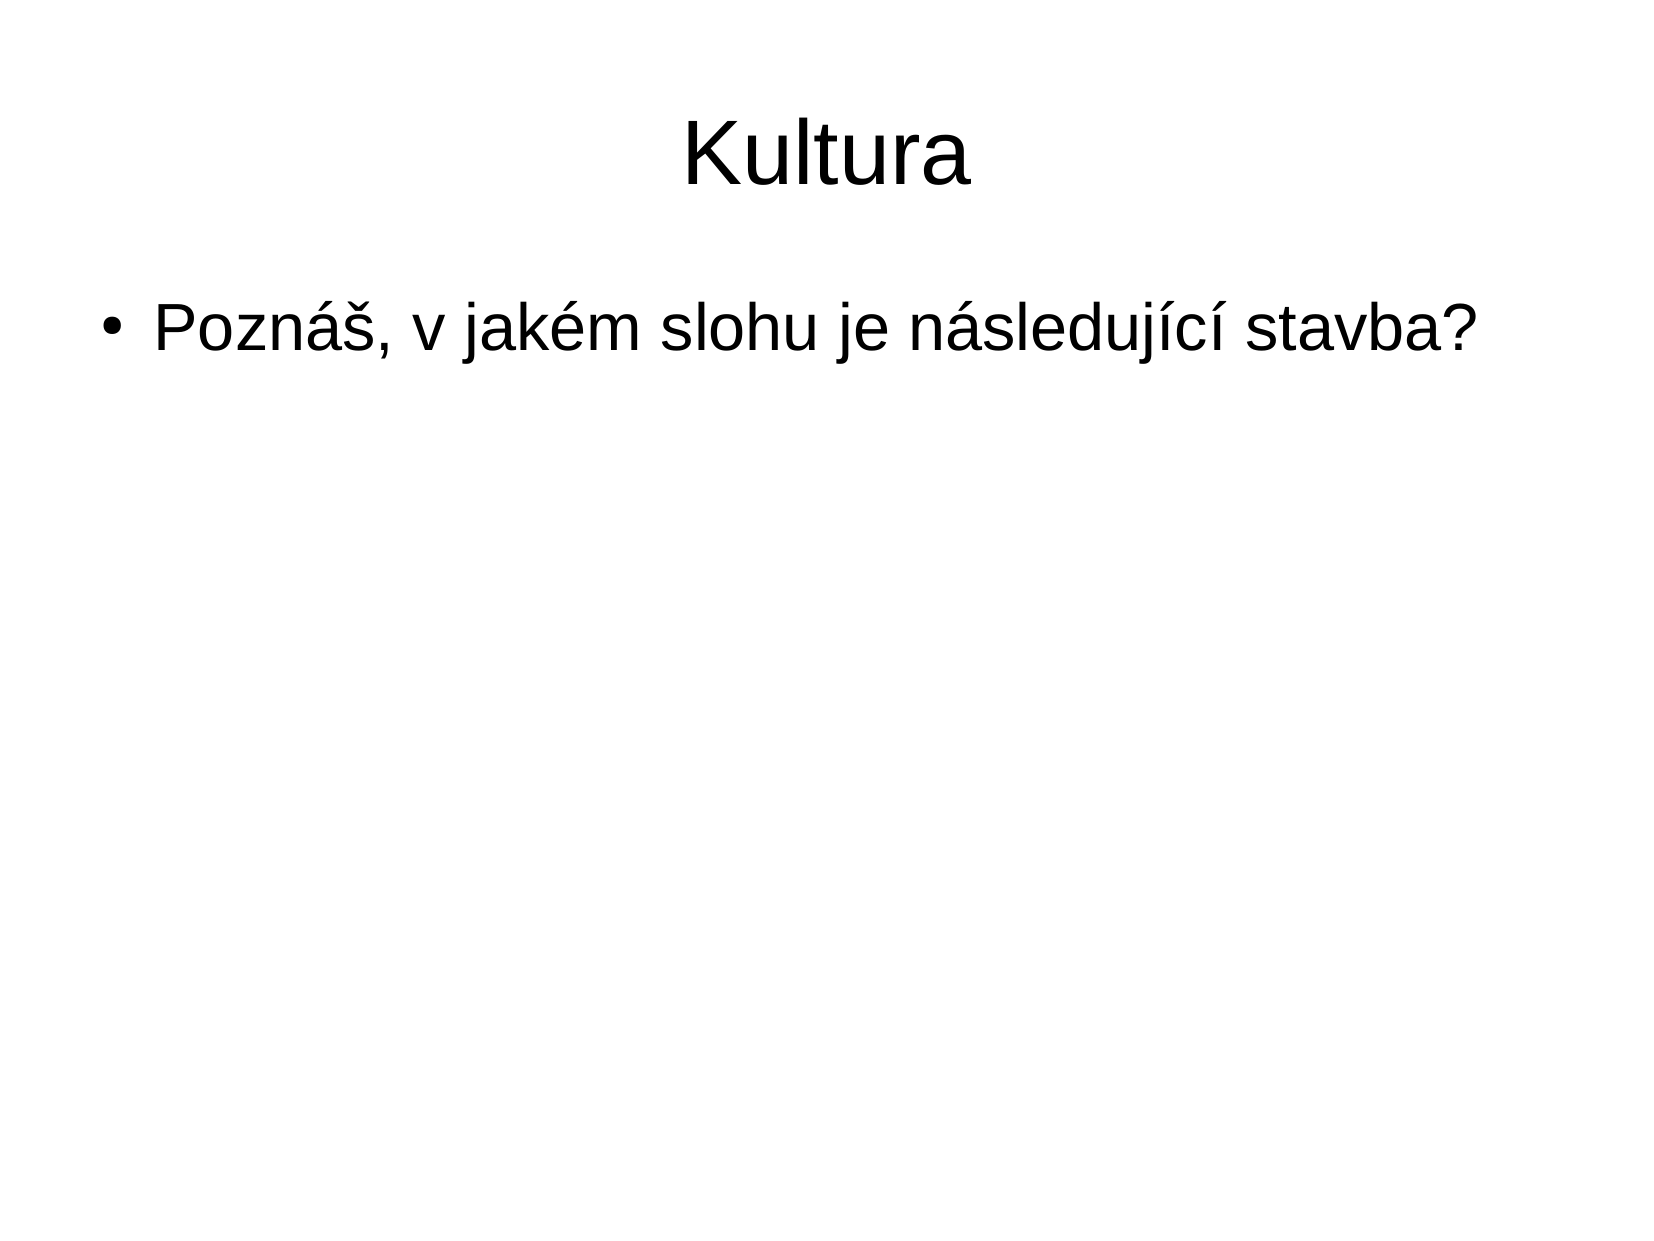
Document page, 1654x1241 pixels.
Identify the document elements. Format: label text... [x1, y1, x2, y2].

title Kultura [82, 49, 1571, 257]
list Poznáš, v jakém slohu je následující stavba? [82, 290, 1571, 1109]
